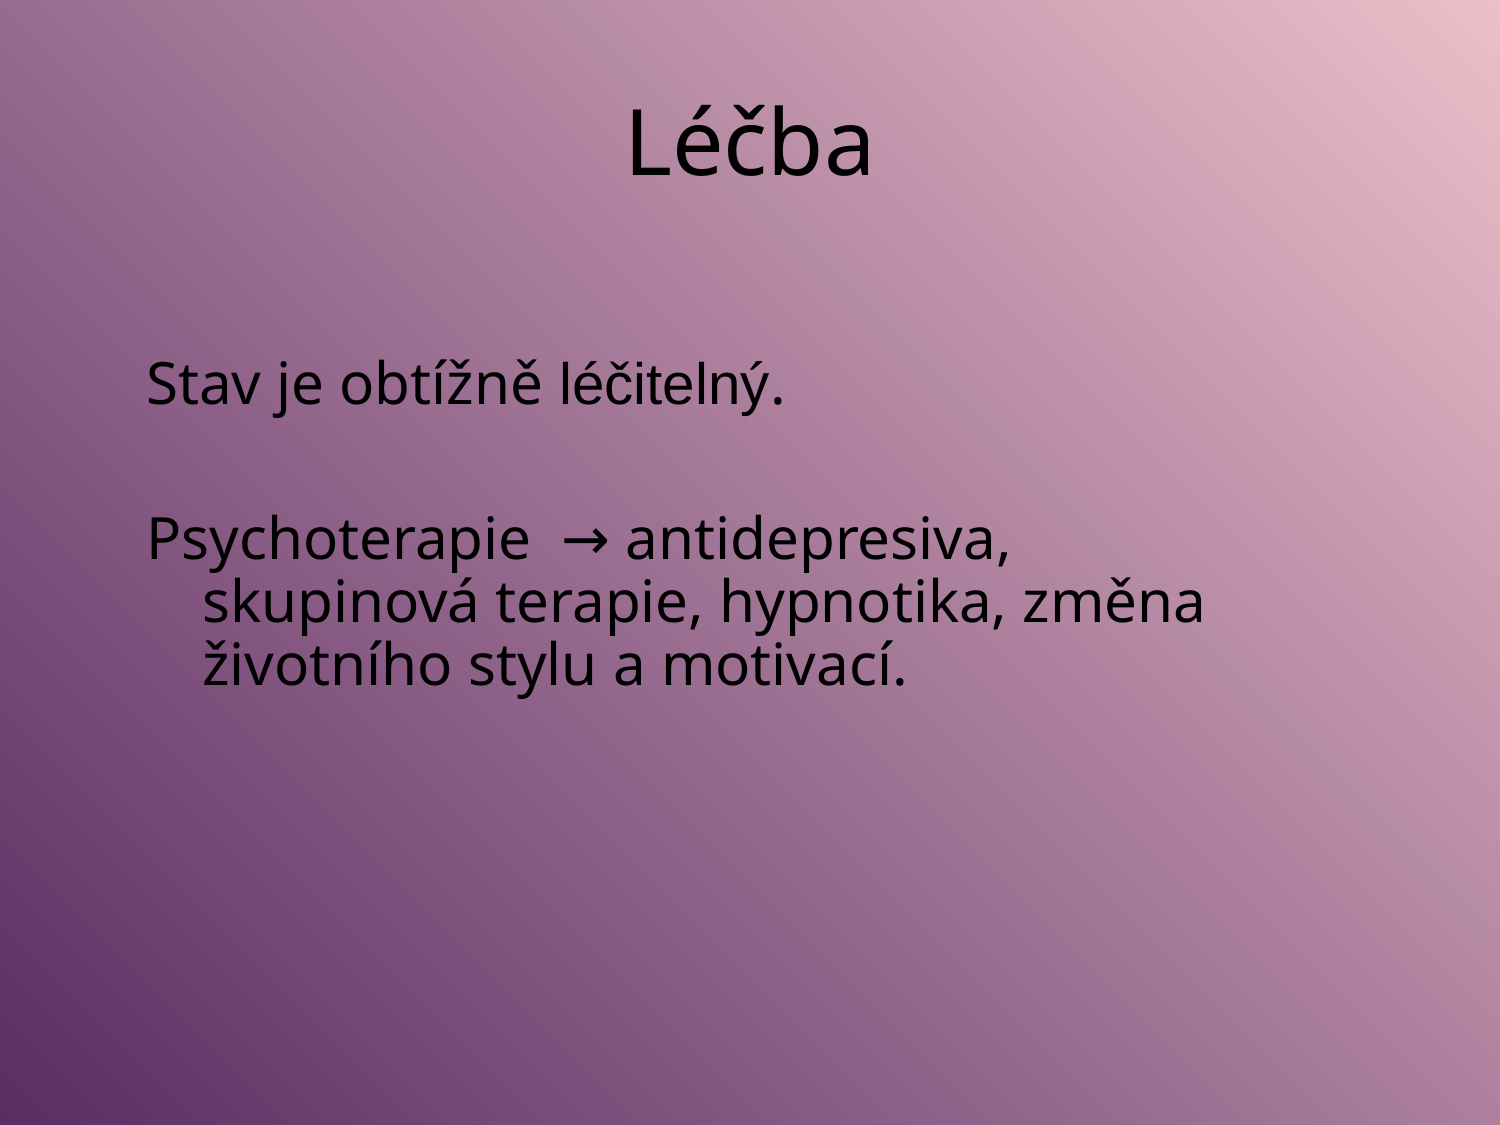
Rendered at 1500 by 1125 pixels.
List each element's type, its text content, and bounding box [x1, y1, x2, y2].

title Léčba [75, 45, 1426, 233]
list Stav je obtížně léčitelný. Psychoterapie → antidepresiva, skupinová terapie, hypnotika, změna životního stylu a motivací. [75, 262, 1258, 1005]
